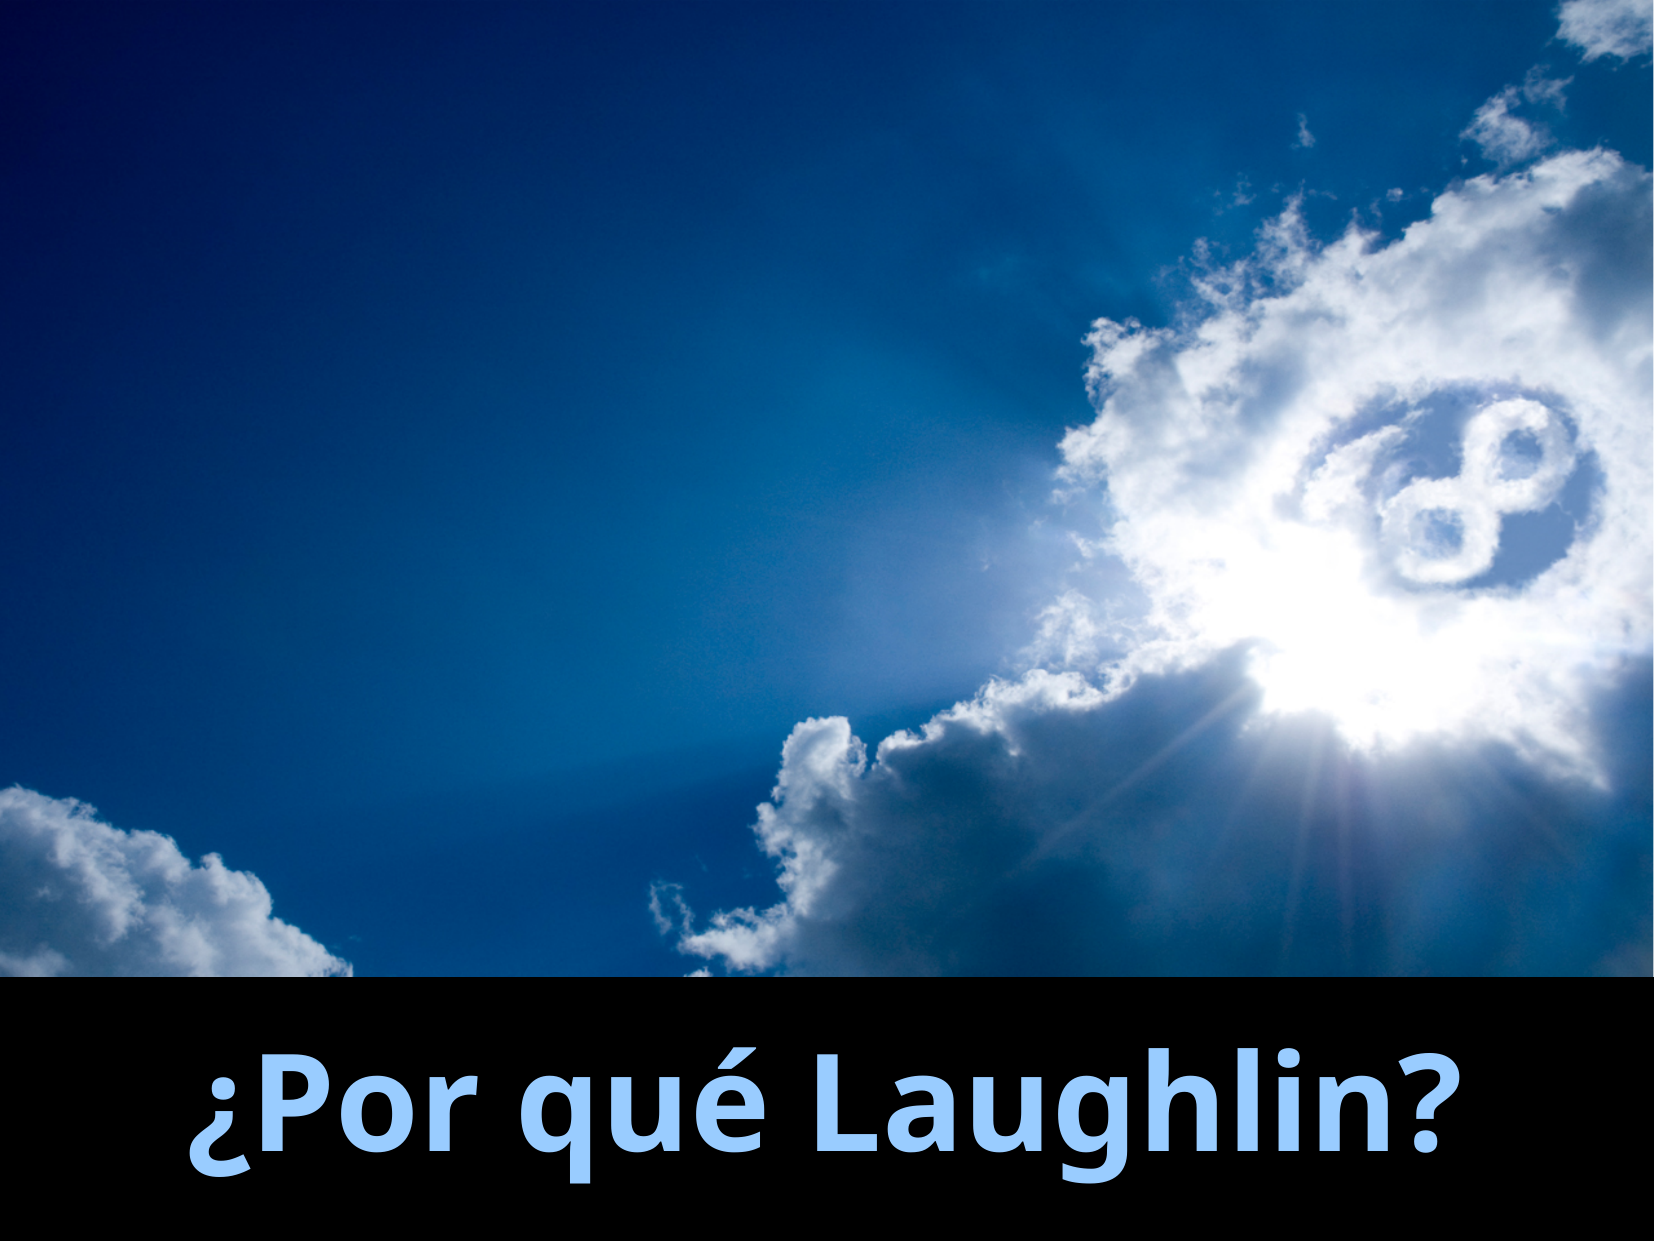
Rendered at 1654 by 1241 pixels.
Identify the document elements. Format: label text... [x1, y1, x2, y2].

picture [0, 0, 1654, 977]
title ¿Por qué Laughlin? [37, 995, 1614, 1203]
text_box [0, 977, 1654, 1241]
